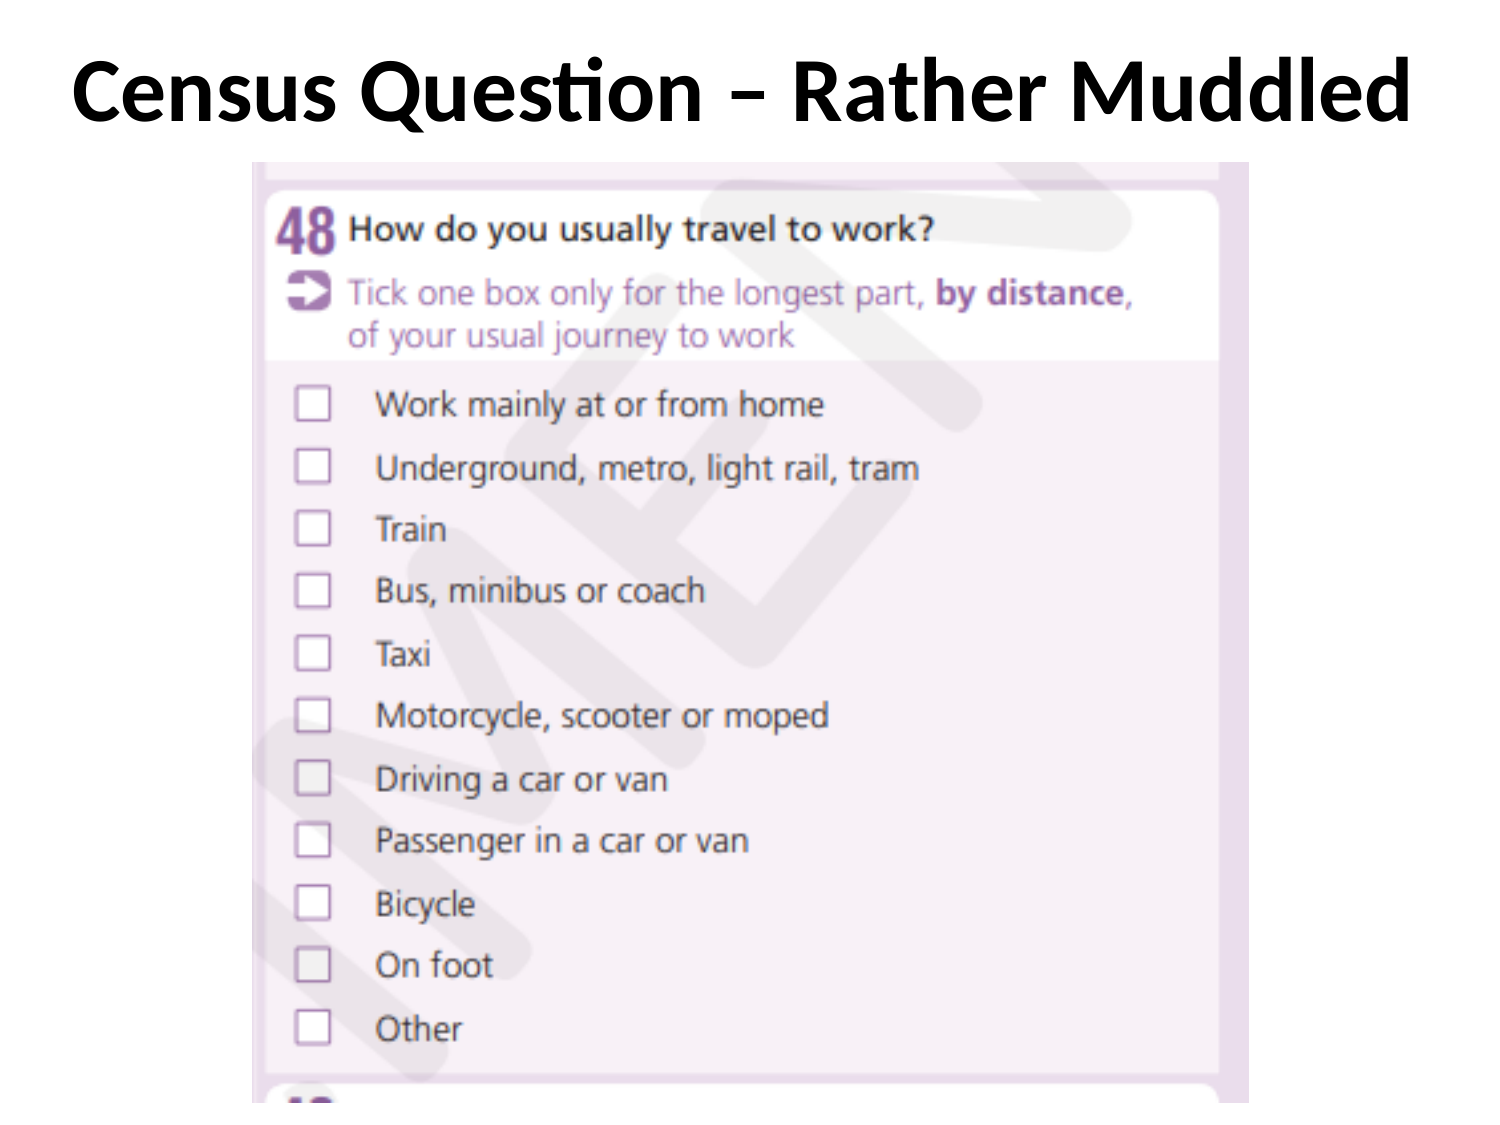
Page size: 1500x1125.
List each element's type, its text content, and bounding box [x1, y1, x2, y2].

text_box Census Question – Rather Muddled [57, 22, 1443, 149]
picture [252, 162, 1249, 1103]
